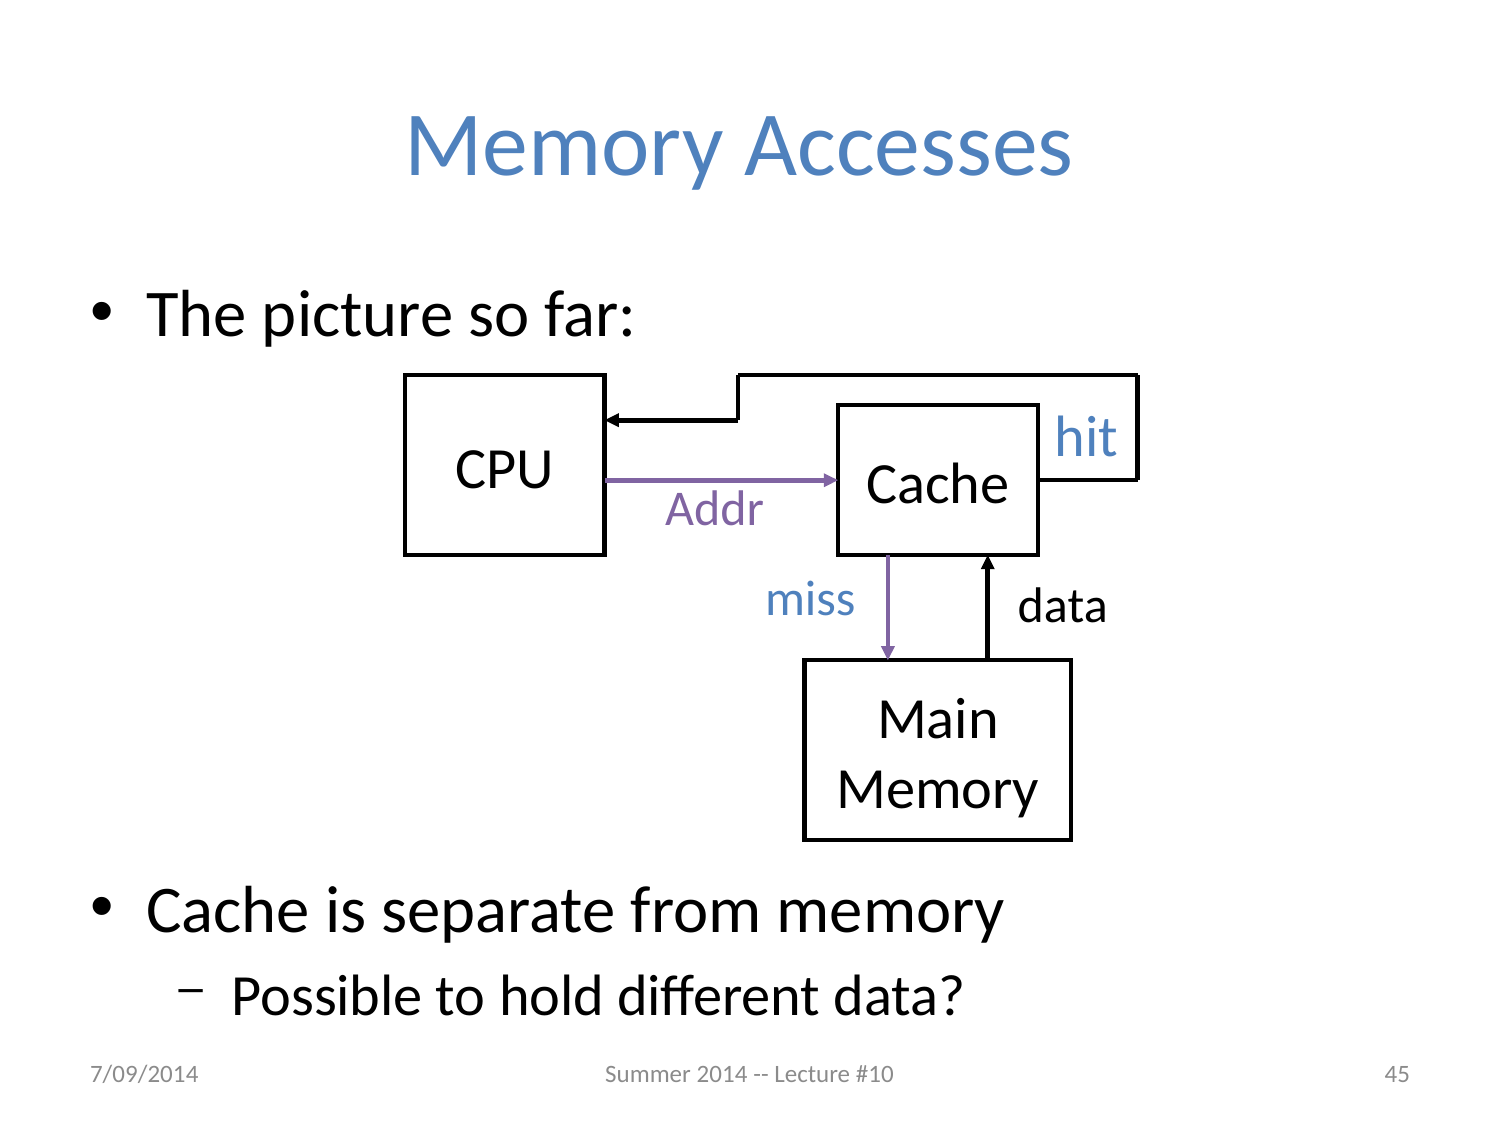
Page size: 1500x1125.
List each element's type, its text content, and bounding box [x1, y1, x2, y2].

list The picture so far: Cache is separate from memory Possible to hold different data? [75, 262, 1425, 1073]
slide_number <number> [1074, 1042, 1425, 1103]
footer Summer 2014 -- Lecture #10 [512, 1042, 988, 1103]
text_box hit [1044, 405, 1129, 473]
text_box Cache [837, 405, 1038, 556]
slide_number 7/09/2014 [75, 1042, 425, 1103]
text_box data [1004, 577, 1121, 638]
text_box miss [754, 570, 872, 646]
text_box Main Memory [804, 660, 1071, 841]
text_box Addr [654, 483, 772, 541]
title Memory Accesses [75, 45, 1425, 233]
text_box CPU [405, 375, 605, 556]
